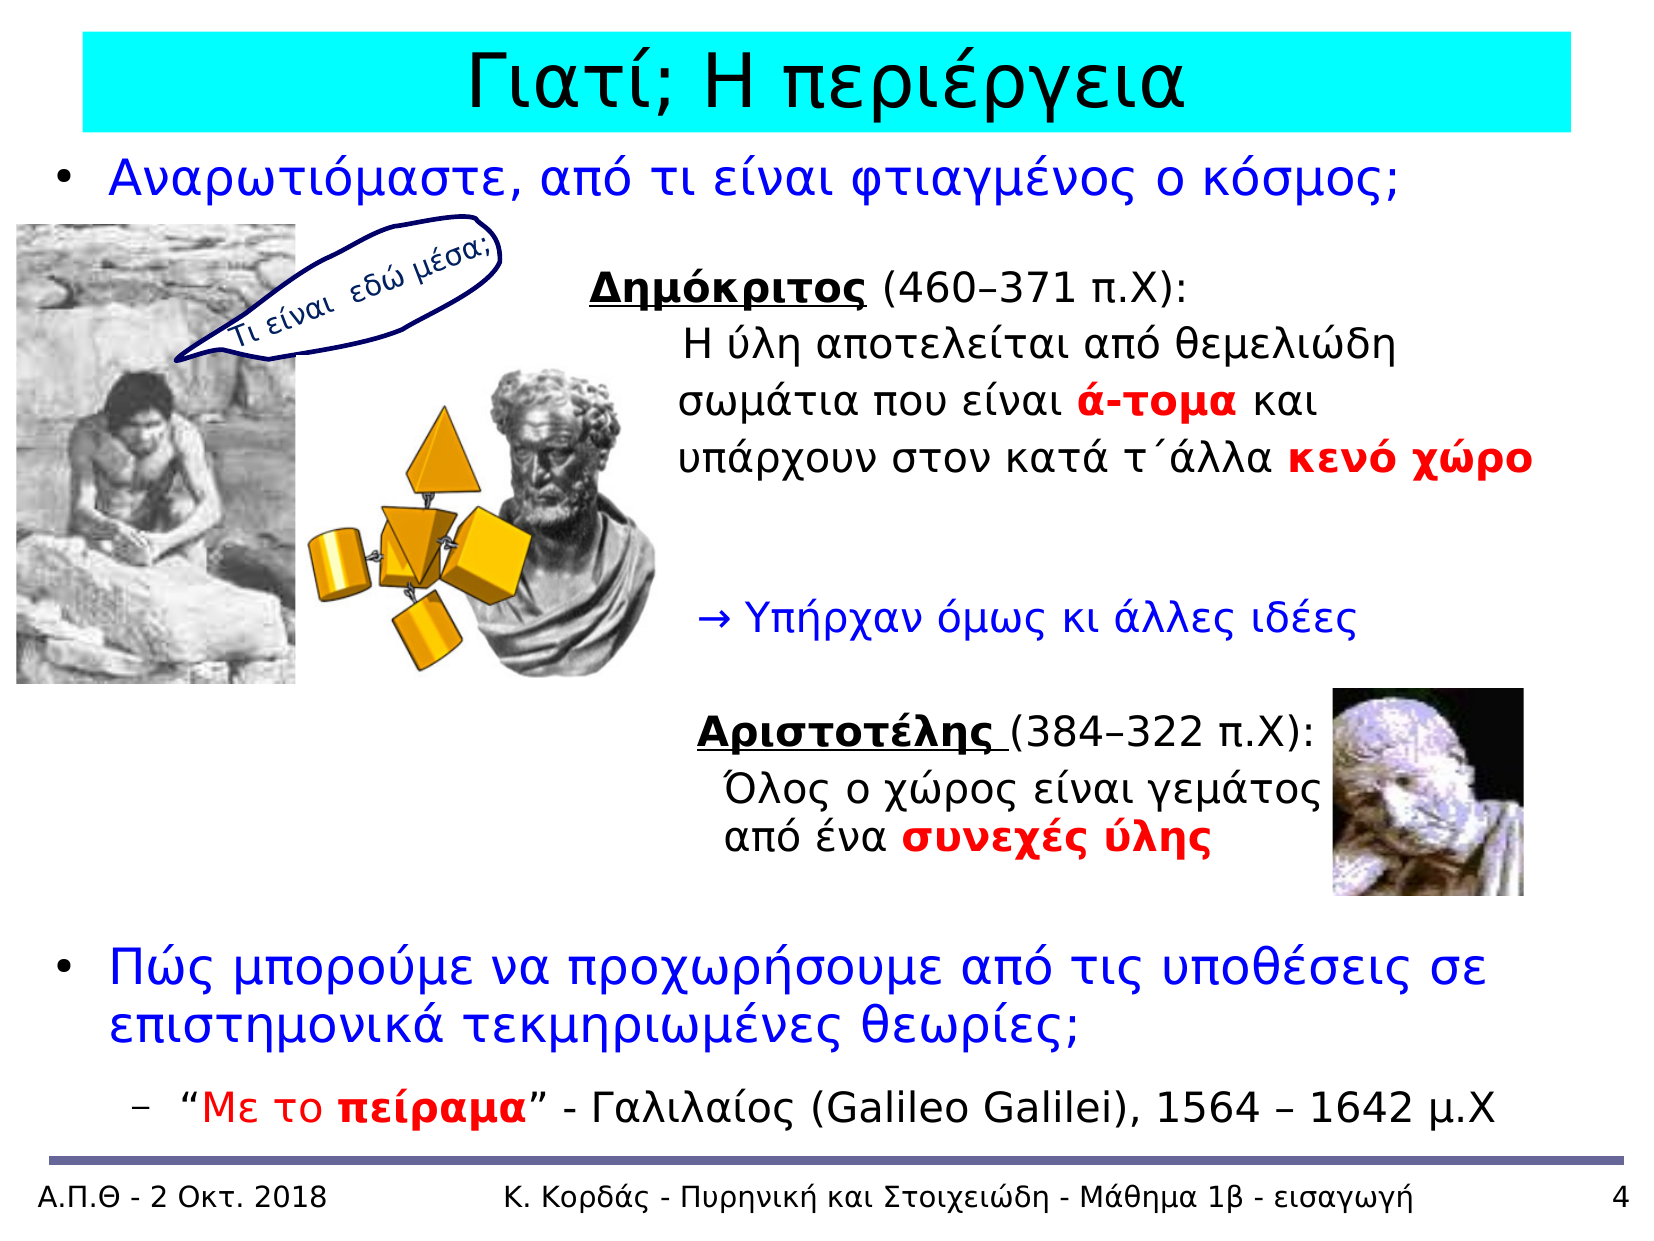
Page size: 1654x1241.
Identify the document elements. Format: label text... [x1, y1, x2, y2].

text_box [259, 216, 477, 303]
picture [1332, 688, 1524, 896]
text_box Τι είναι εδώ μέσα; [156, 192, 565, 390]
text_box Δημόκριτος (460–371 π.Χ): Η ύλη αποτελείται από θεμελιώδη σωμάτια που είναι ά-τομα και υπάρχουν στον κατά τ´άλλα κενό χώρο [574, 256, 1573, 491]
picture [16, 224, 670, 693]
title Γιατί; Η περιέργεια [82, 31, 1571, 133]
text_box → Υπήρχαν όμως κι άλλες ιδέες Αριστοτέλης (384–322 π.Χ): Όλος ο χώρος είναι γεμάτος από ένα συνεχές ύλης [681, 586, 1382, 869]
list Αναρωτιόμαστε, από τι είναι φτιαγμένος ο κόσμος; Πώς μπορούμε να προχωρήσουμε από τις υποθέσεις σε επιστημονικά τεκμηριωμένες θεωρίες; “Με το πείραμα” - Γαλιλαίος (Galileo Galilei), 1564 – 1642 μ.Χ [37, 148, 1613, 1219]
text_box [258, 265, 499, 360]
